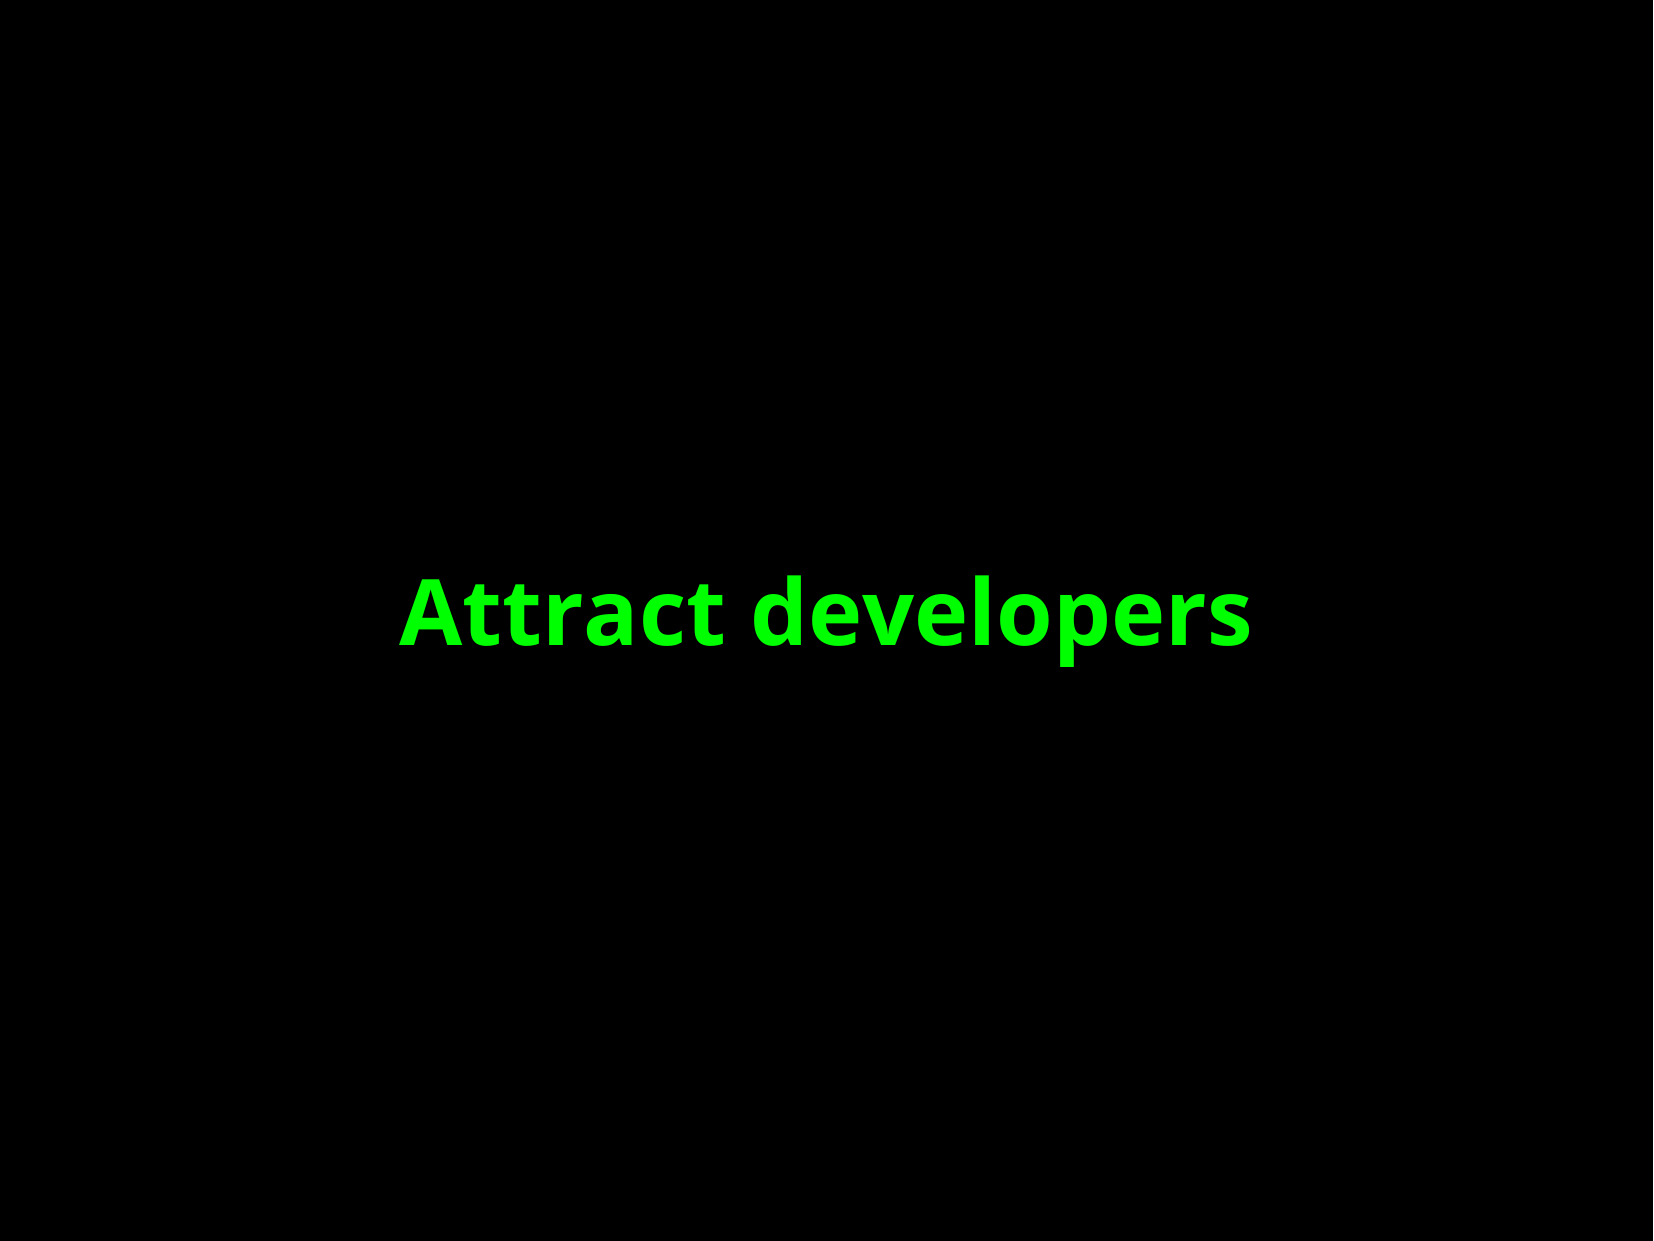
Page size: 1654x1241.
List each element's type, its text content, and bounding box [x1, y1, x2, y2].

title Attract developers [82, 136, 1571, 1084]
